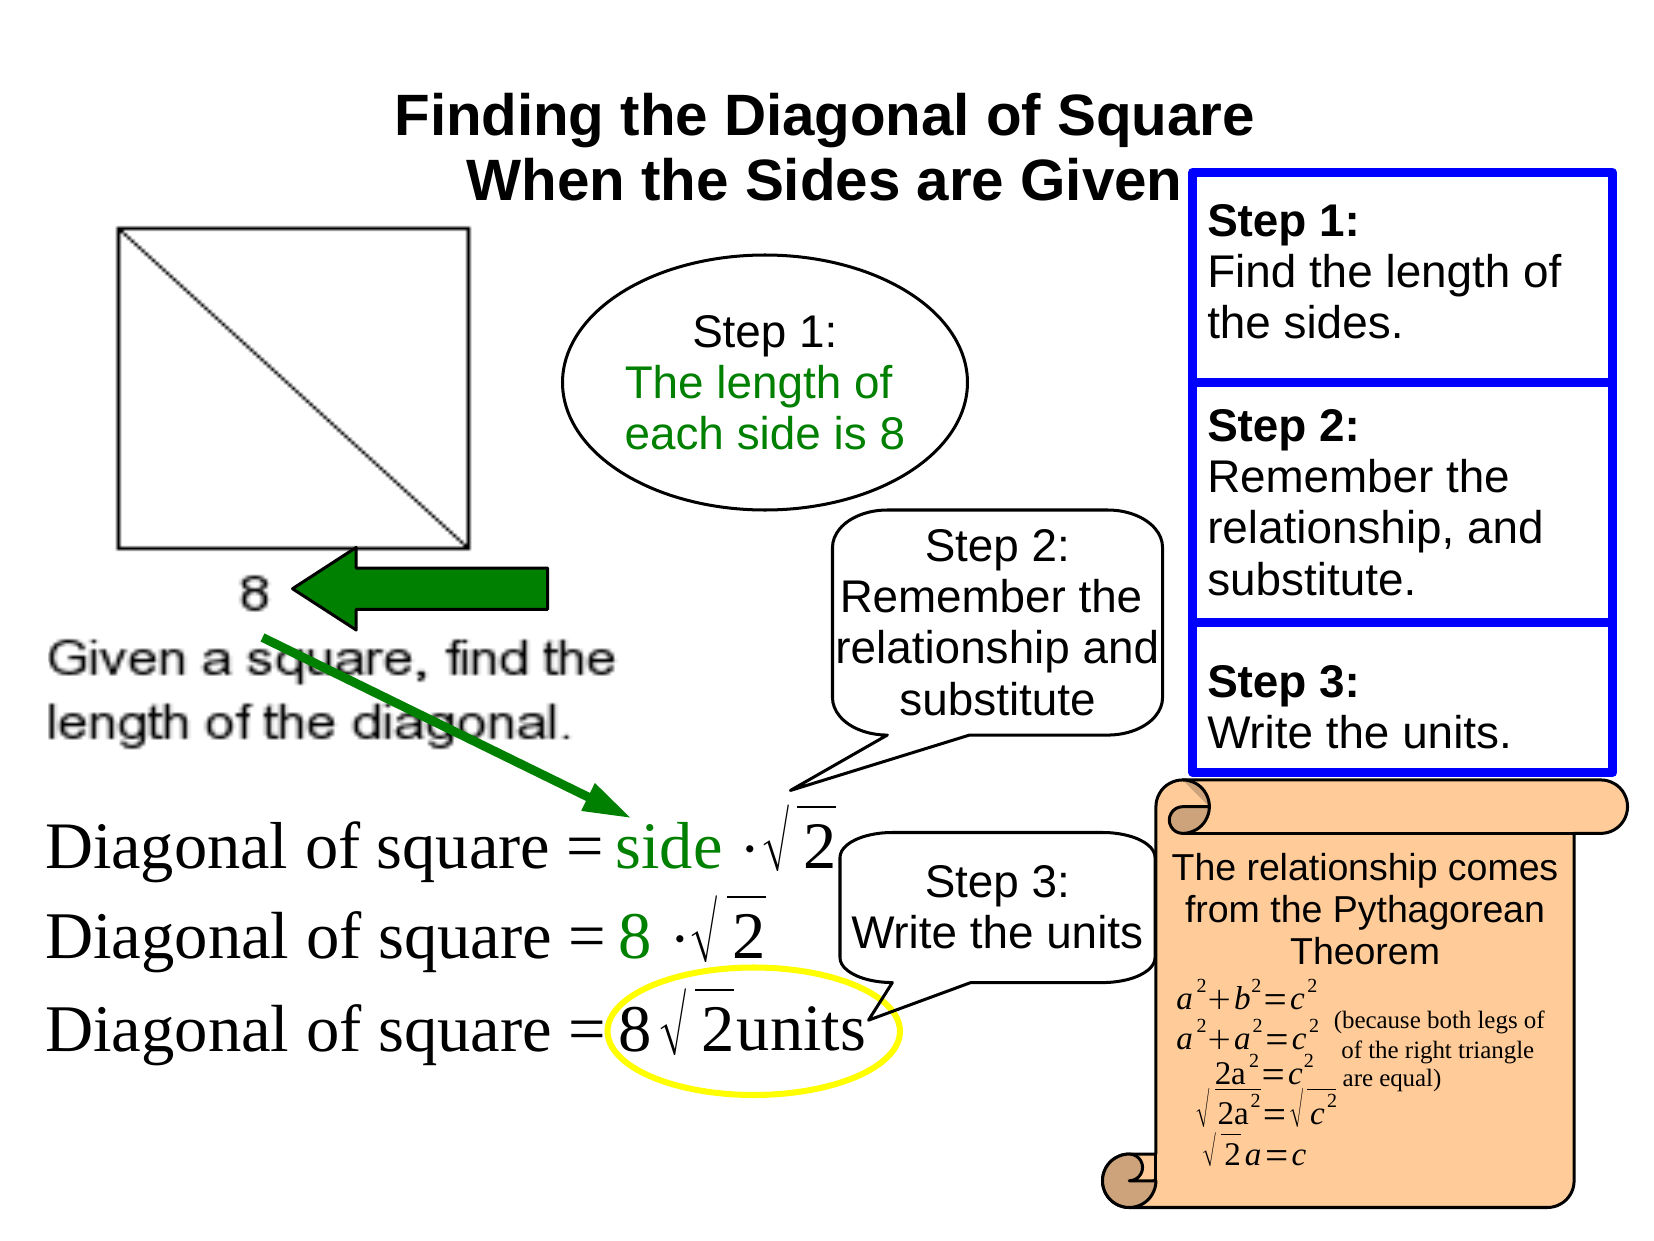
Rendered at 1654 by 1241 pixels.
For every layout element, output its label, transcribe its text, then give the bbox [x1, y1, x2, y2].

text_box Finding the Diagonal of Square When the Sides are Given [307, 75, 1343, 223]
text_box The relationship comes from the Pythagorean Theorem [1134, 779, 1575, 1208]
text_box Step 2: Remember the relationship and substitute [790, 510, 1163, 791]
chart [37, 892, 773, 973]
text_box Step 1: The length of each side is 8 [562, 255, 968, 511]
chart [37, 985, 873, 1066]
text_box Step 3: Write the units [840, 832, 1155, 1021]
text_box Step 1: Find the length of the sides. Step 2: Remember the relationship, and substitute. Step 3: Write the units. [1192, 187, 1621, 788]
chart [1170, 975, 1551, 1174]
text_box Finding the Diagonal of Square When the Sides are Given [1197, 177, 1343, 187]
text_box Step 1: Find the length of the sides. Step 2: Remember the relationship, and substitute. Step 3: Write the units. [1197, 387, 1608, 618]
text_box The relationship comes from the Pythagorean Theorem [1184, 779, 1628, 834]
text_box [292, 547, 548, 631]
text_box Step 1: Find the length of the sides. Step 2: Remember the relationship, and substitute. Step 3: Write the units. [1197, 187, 1608, 378]
picture [48, 164, 713, 788]
text_box Step 1: Find the length of the sides. Step 2: Remember the relationship, and substitute. Step 3: Write the units. [1197, 627, 1608, 768]
chart [37, 802, 843, 883]
